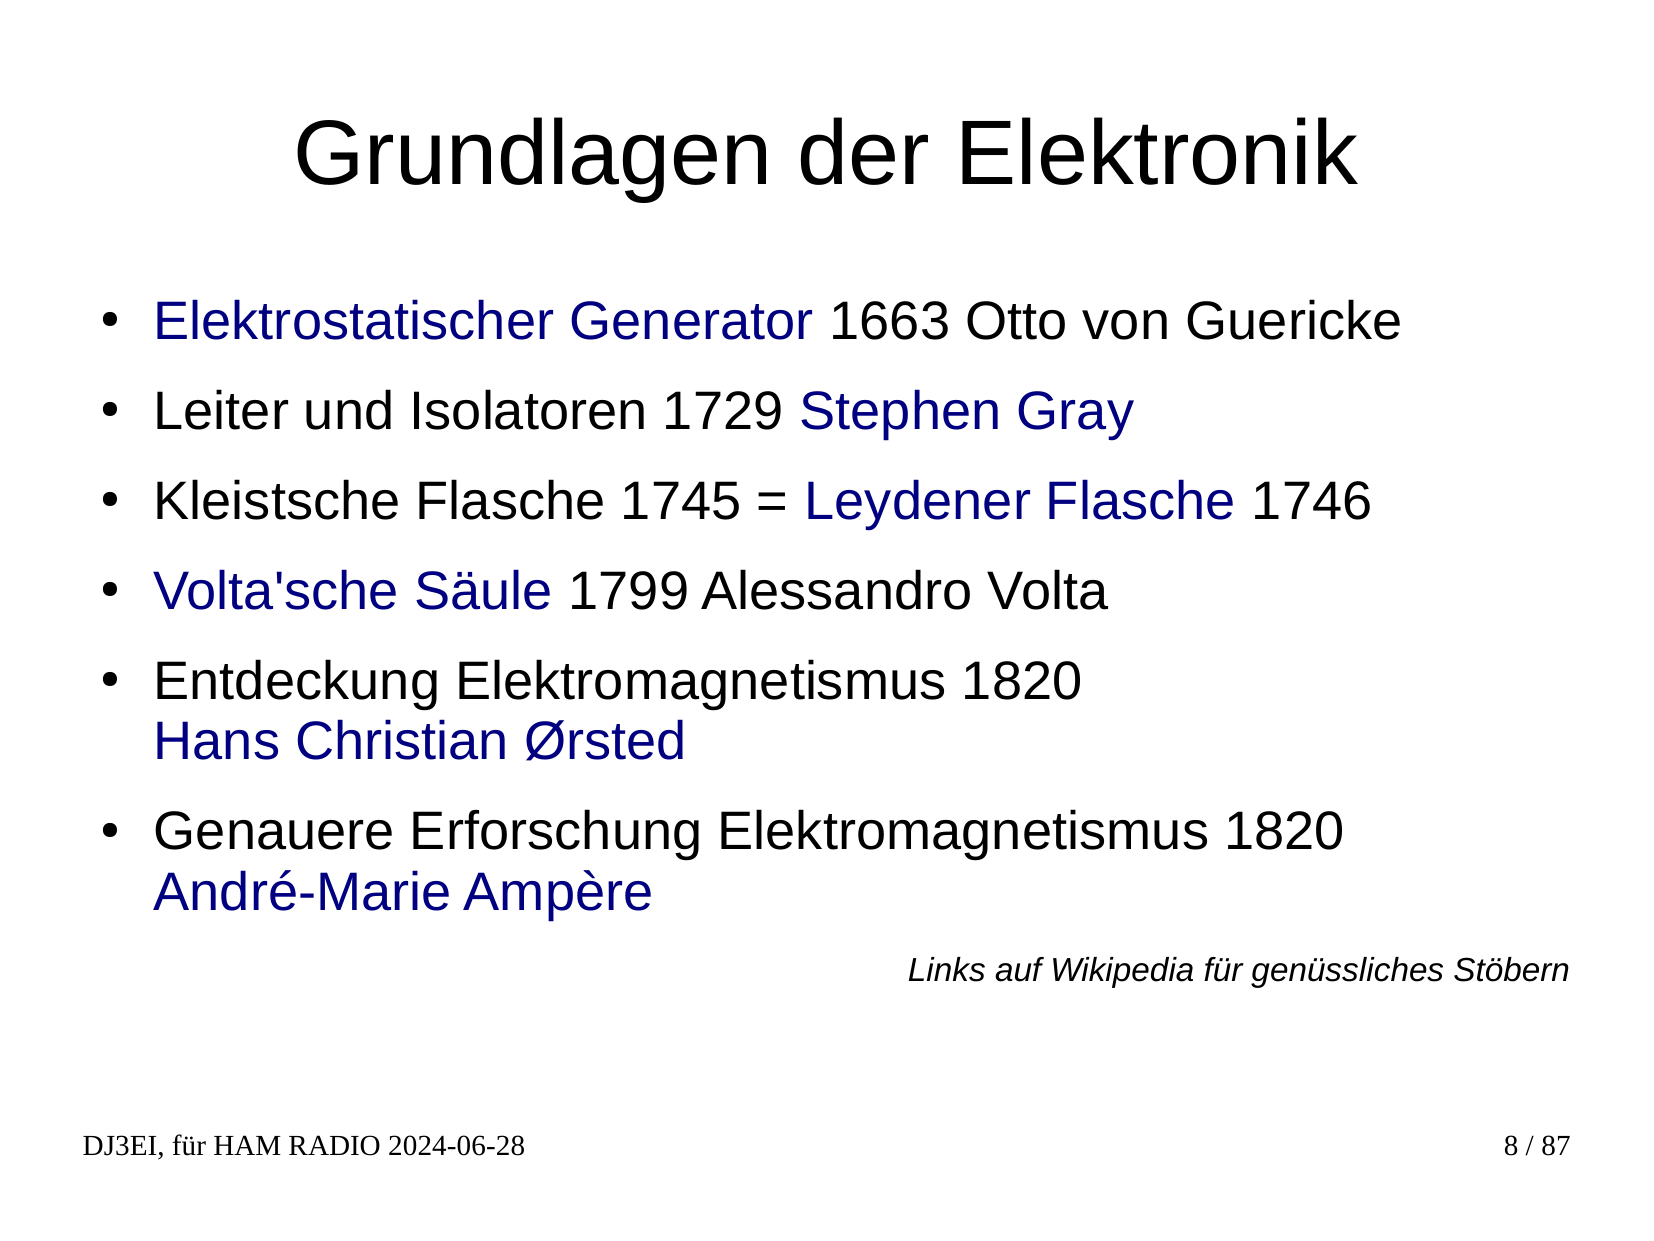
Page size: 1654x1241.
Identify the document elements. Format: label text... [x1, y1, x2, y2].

list Elektrostatischer Generator 1663 Otto von Guericke Leiter und Isolatoren 1729 Stephen Gray Kleistsche Flasche 1745 = Leydener Flasche 1746 Volta'sche Säule 1799 Alessandro Volta Entdeckung Elektromagnetismus 1820 Hans Christian Ørsted Genauere Erforschung Elektromagnetismus 1820 André-Marie Ampère Links auf Wikipedia für genüssliches Stöbern [82, 290, 1571, 1087]
title Grundlagen der Elektronik [82, 49, 1571, 257]
